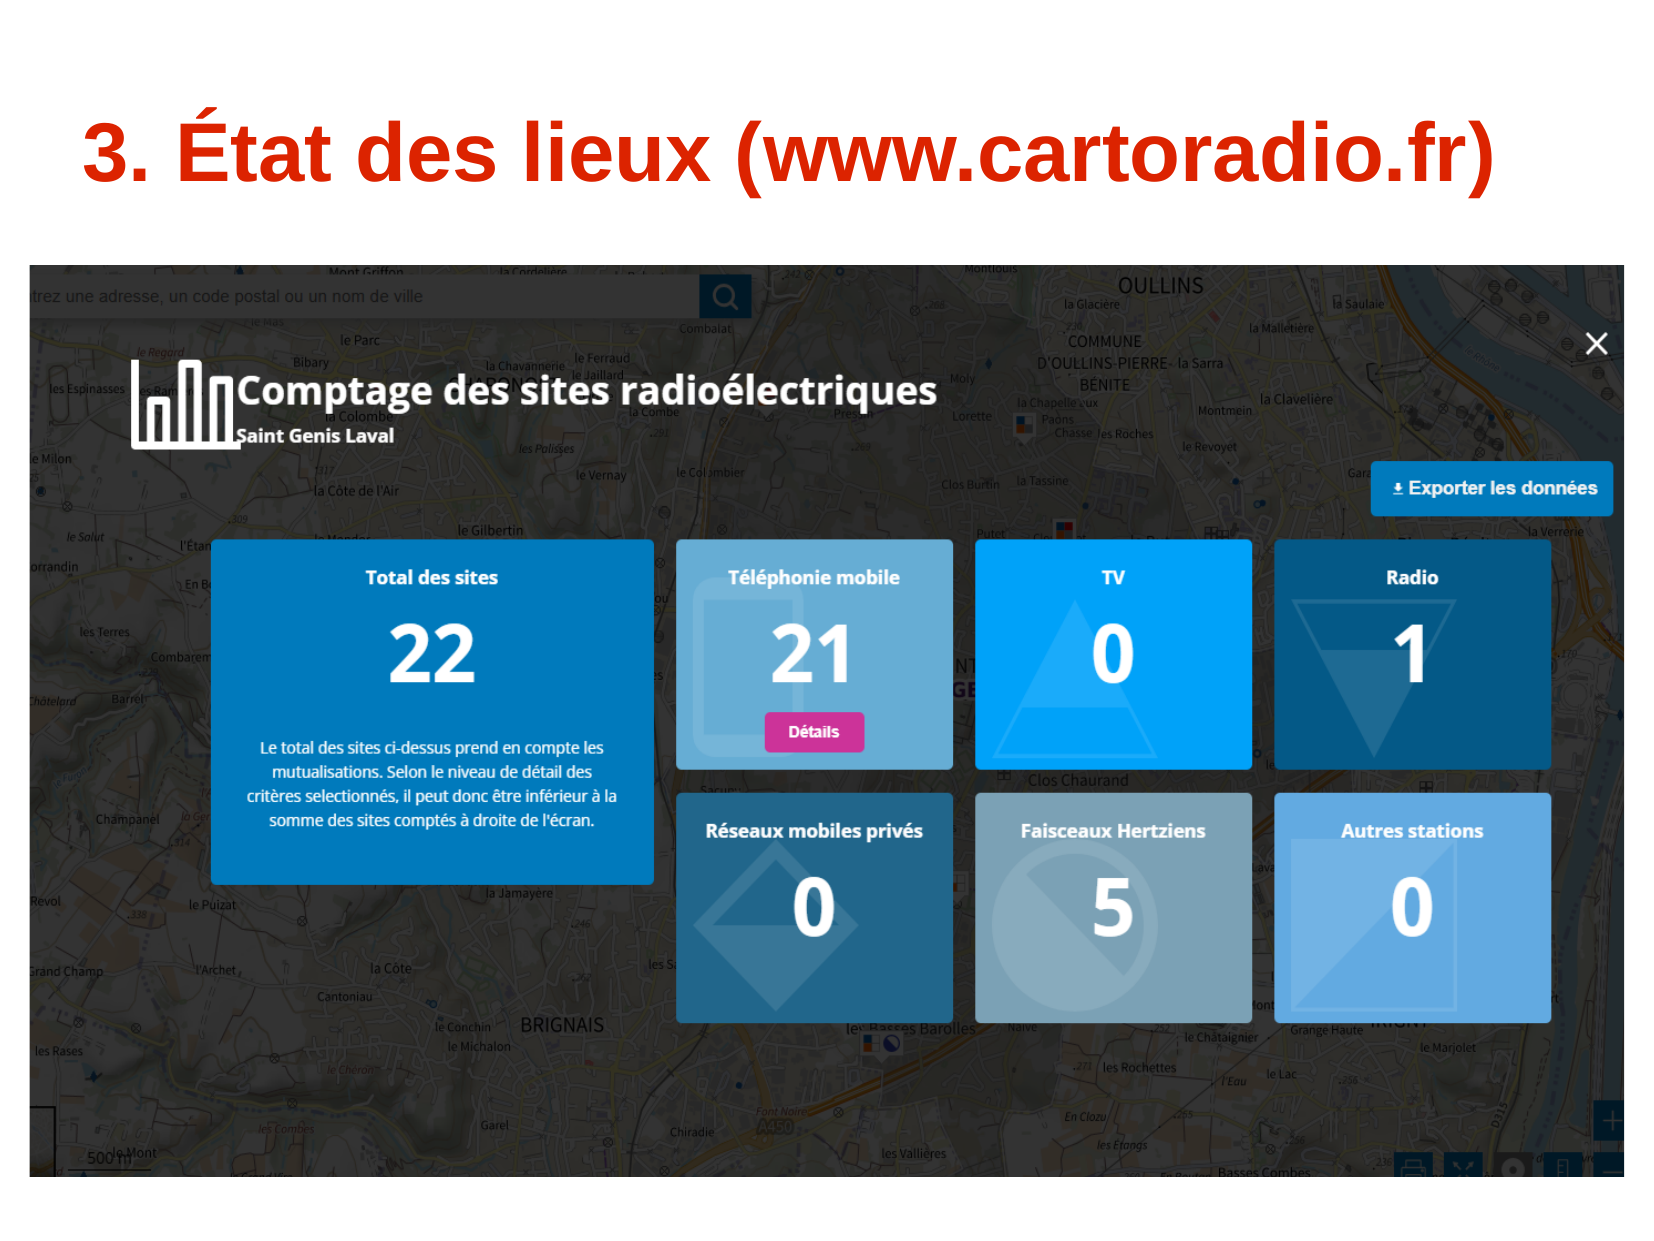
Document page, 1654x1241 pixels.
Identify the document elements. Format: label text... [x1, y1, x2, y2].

picture [0, 0, 1654, 1241]
title 3. État des lieux (www.cartoradio.fr) [82, 49, 1571, 257]
